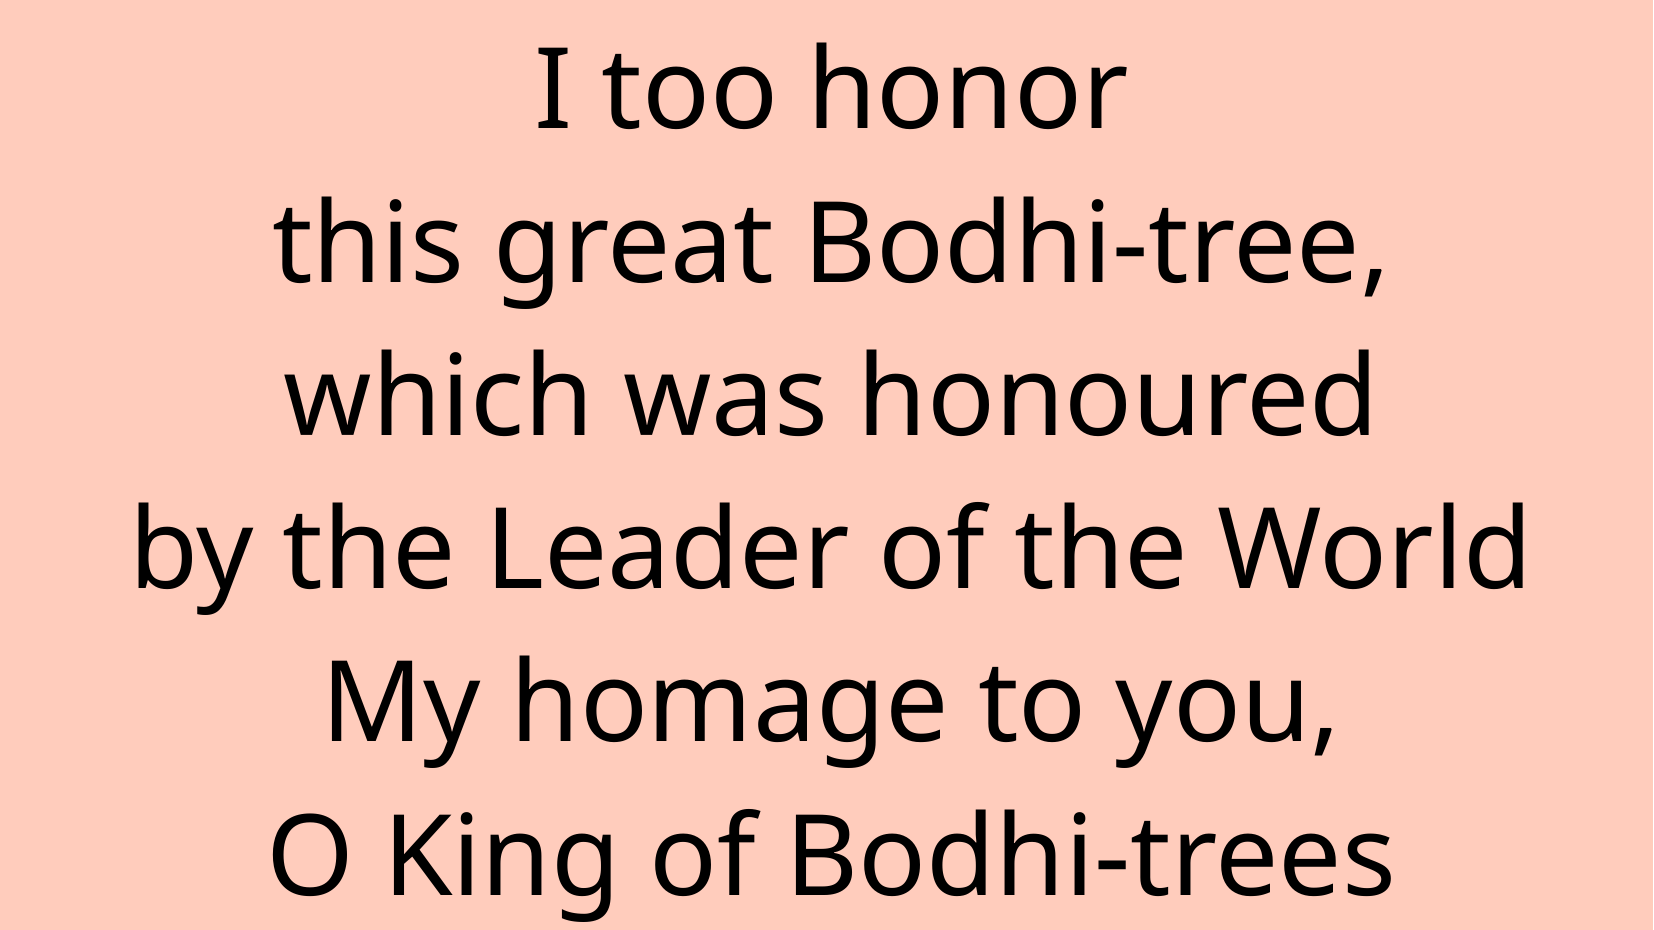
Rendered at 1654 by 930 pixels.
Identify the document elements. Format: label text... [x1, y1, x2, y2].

subtitle I too honor this great Bodhi-tree, which was honoured by the Leader of the World My homage to you, O King of Bodhi-trees [45, 1, 1618, 930]
